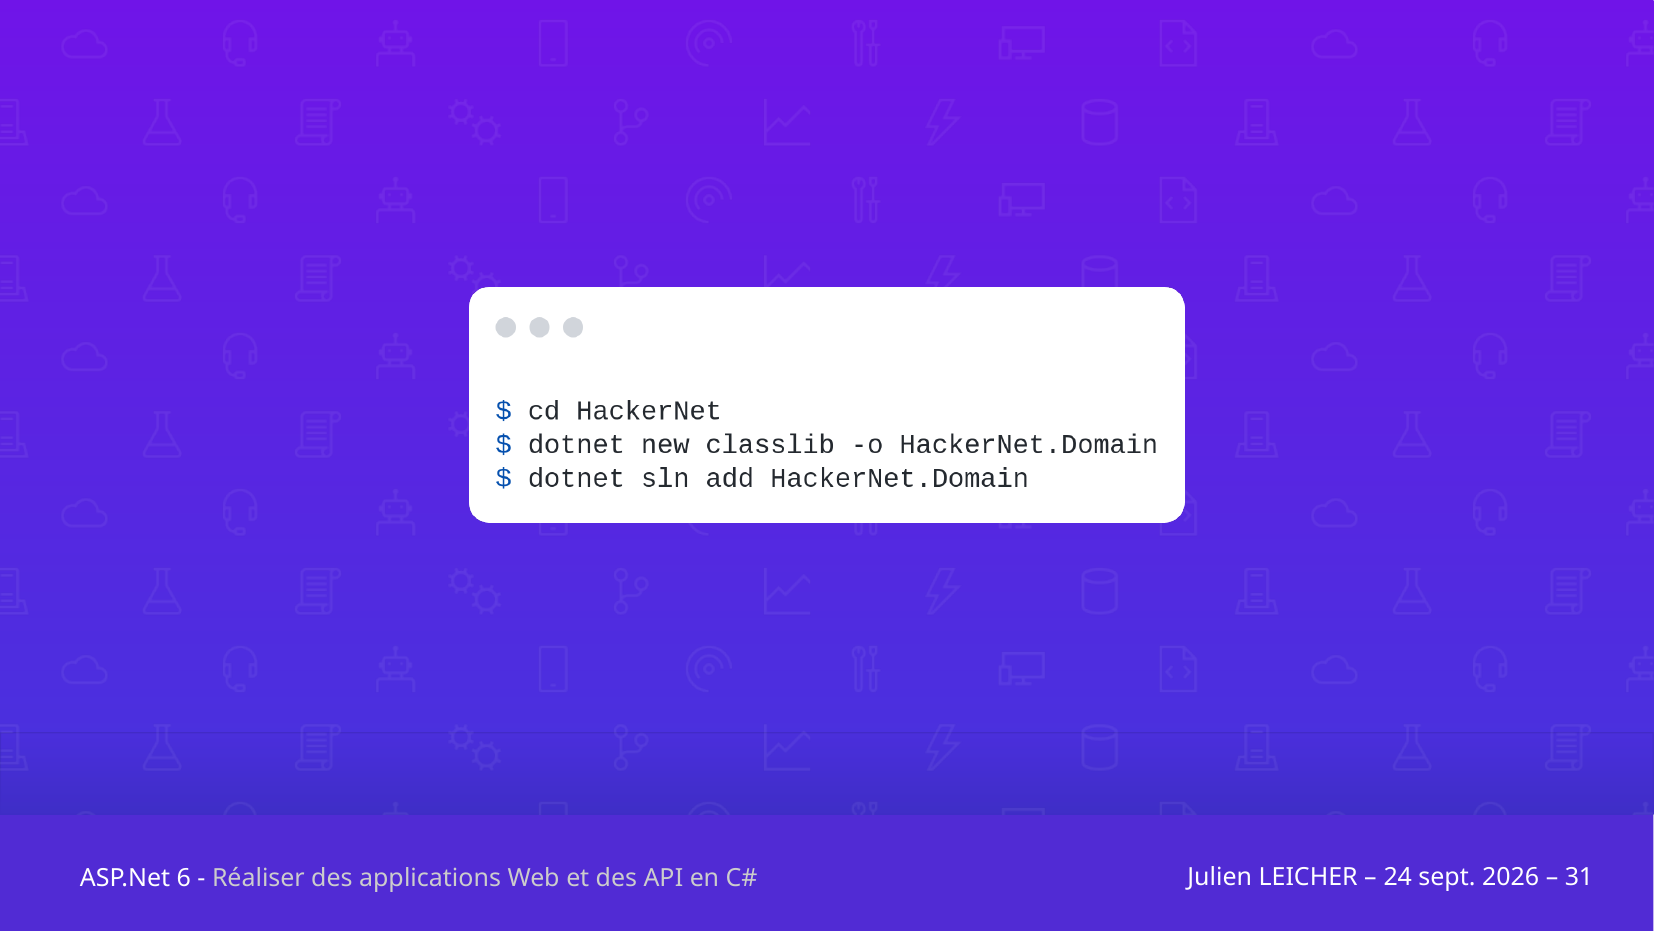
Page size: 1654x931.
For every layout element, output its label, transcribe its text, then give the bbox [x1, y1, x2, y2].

text_box [0, 0, 1654, 815]
picture [441, 236, 1212, 573]
text_box ASP.Net 6 - Réaliser des applications Web et des API en C# [64, 852, 798, 898]
text_box Julien LEICHER – 28 févr. 2022 – <numéro> [0, 815, 1654, 931]
